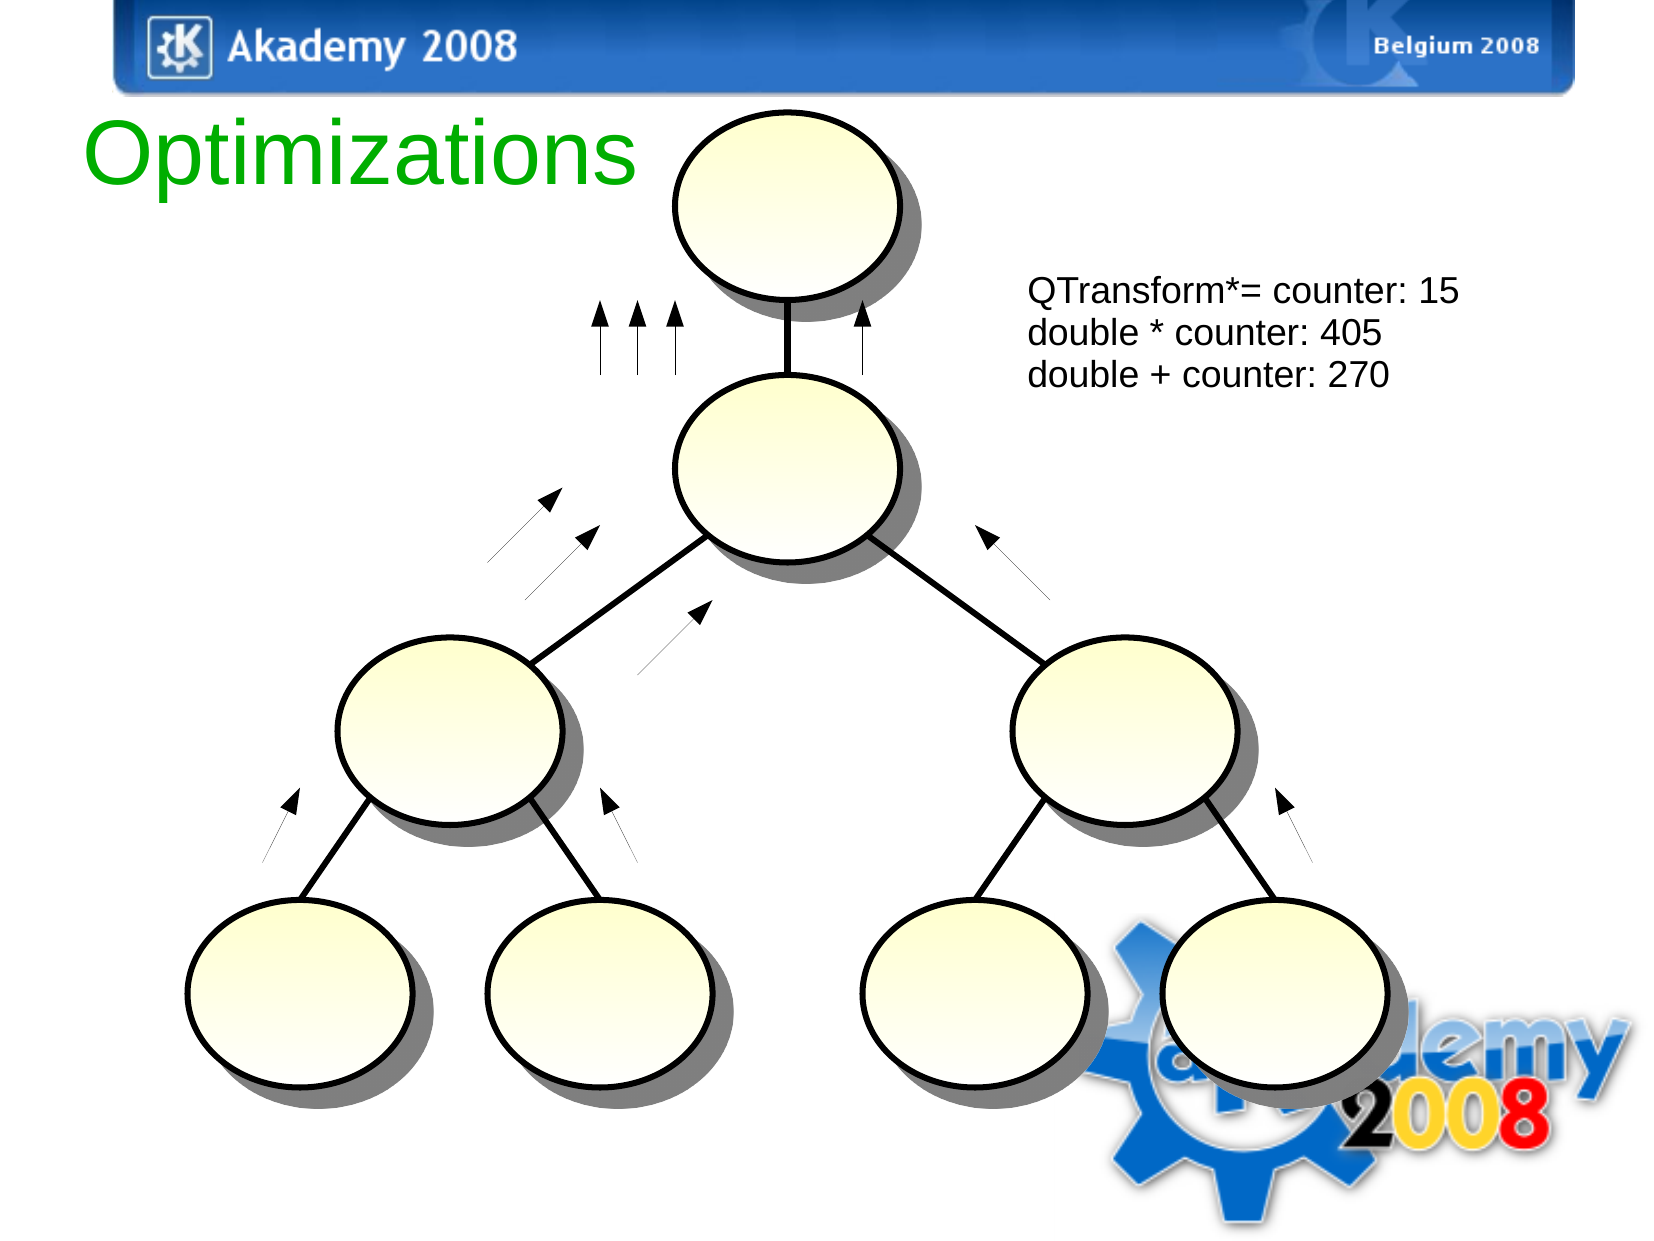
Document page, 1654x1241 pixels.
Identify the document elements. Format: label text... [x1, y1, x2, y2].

text_box [862, 899, 1088, 1088]
text_box [675, 112, 901, 300]
text_box [337, 637, 563, 826]
text_box [1162, 899, 1388, 1088]
text_box QTransform*= counter: 15 double * counter: 405 double + counter: 270 [1012, 262, 1613, 404]
picture [112, 0, 1575, 98]
picture [1053, 913, 1654, 1241]
text_box [675, 374, 901, 563]
text_box [487, 899, 713, 1088]
text_box [187, 899, 413, 1088]
title Optimizations [82, 49, 1571, 257]
text_box [1012, 637, 1238, 826]
